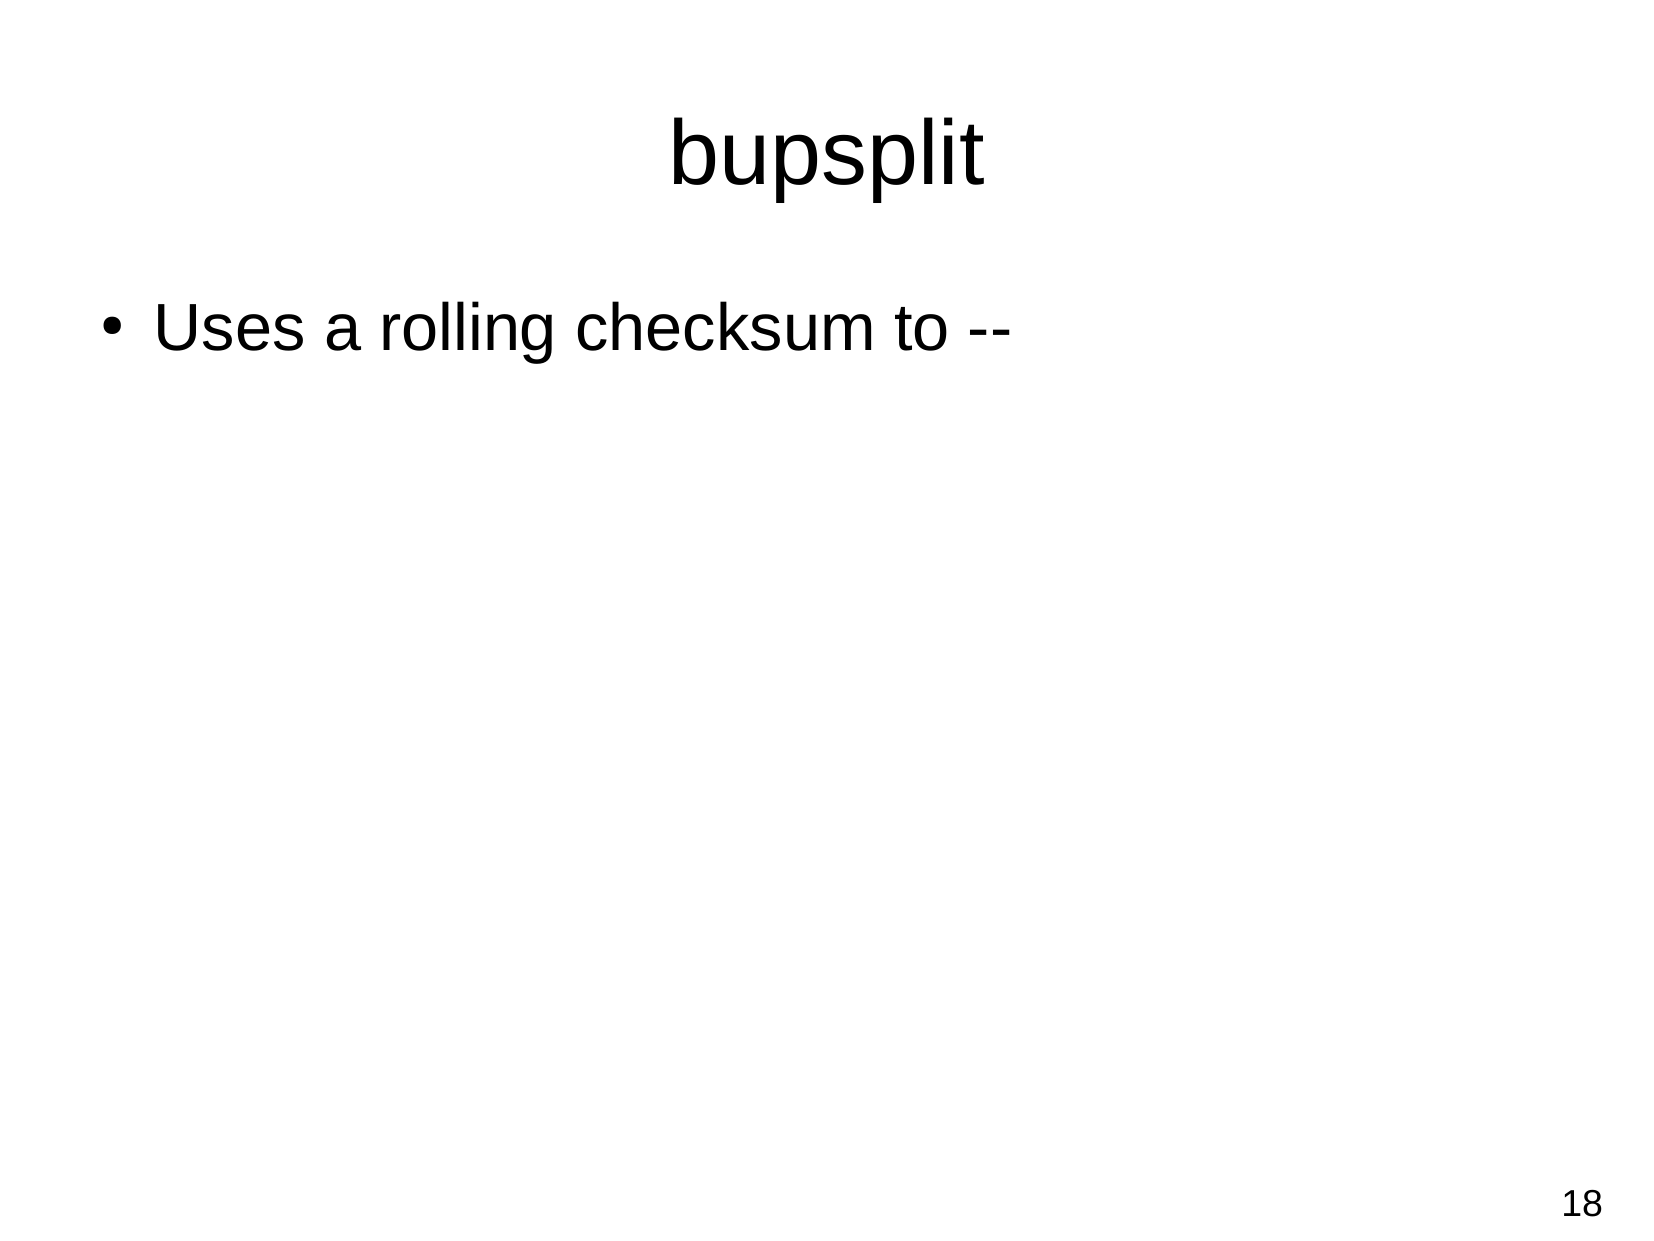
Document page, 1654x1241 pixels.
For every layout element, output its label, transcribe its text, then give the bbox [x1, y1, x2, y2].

text_box 18 [1546, 1174, 1619, 1232]
title bupsplit [82, 49, 1571, 257]
list Uses a rolling checksum to -- [82, 290, 1571, 1109]
